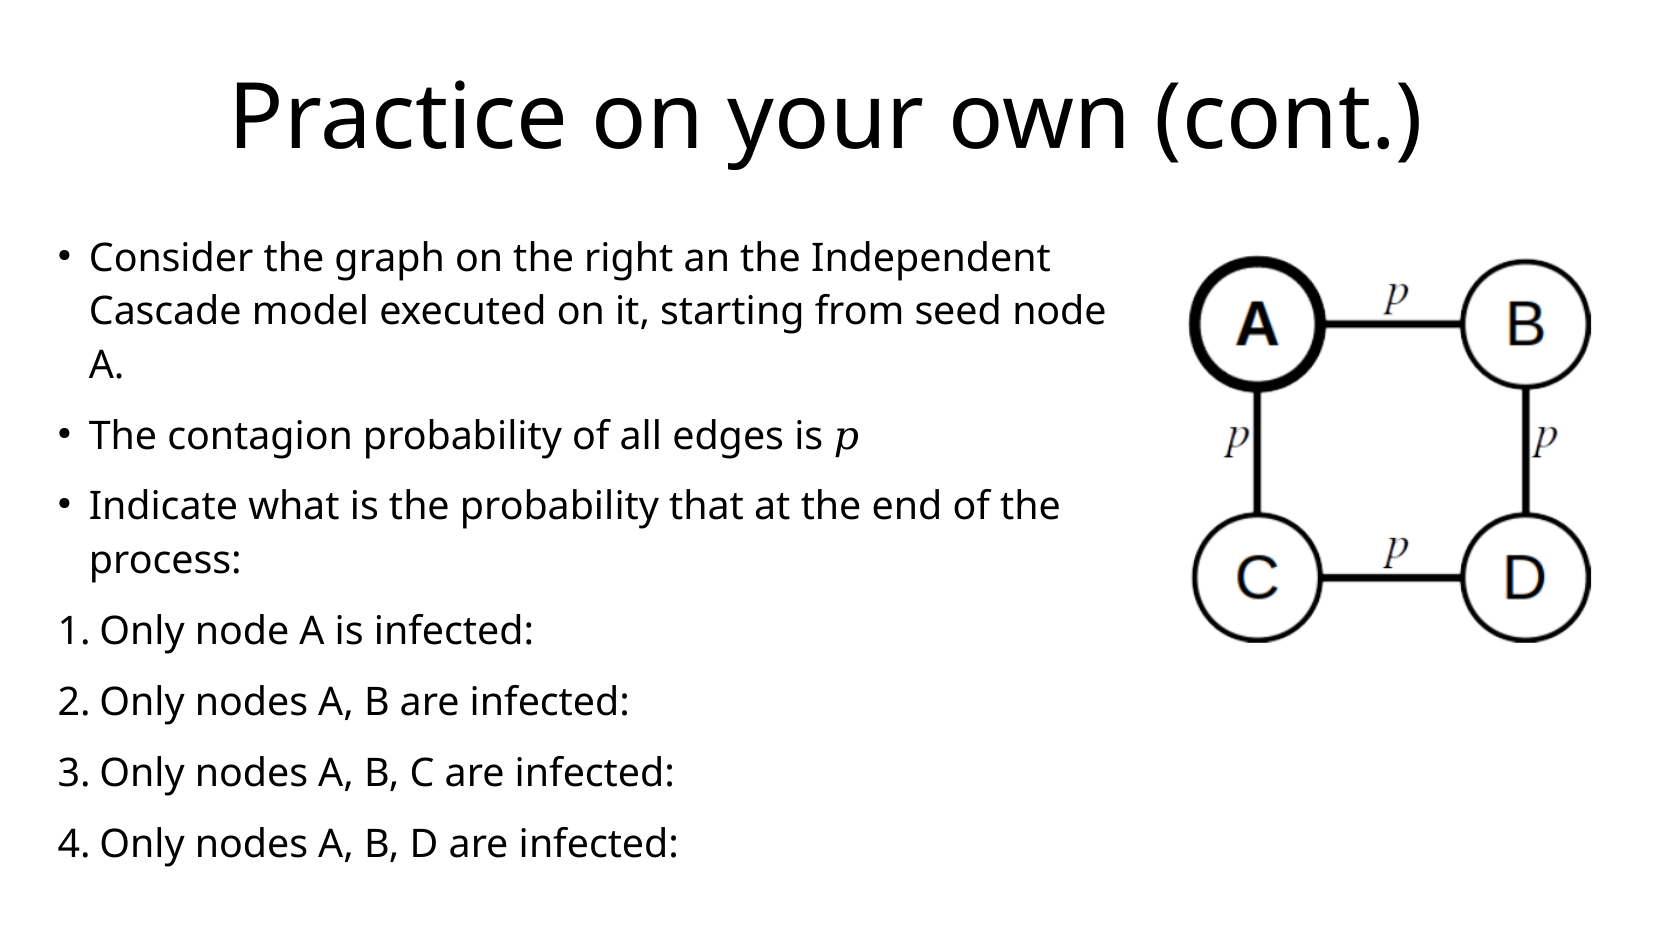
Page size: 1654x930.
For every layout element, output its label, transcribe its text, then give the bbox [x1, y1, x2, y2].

list Consider the graph on the right an the Independent Cascade model executed on it, starting from seed node A. The contagion probability of all edges is p Indicate what is the probability that at the end of the process: Only node A is infected: Only nodes A, B are infected: Only nodes A, B, C are infected: Only nodes A, B, D are infected: [47, 229, 1126, 877]
title Practice on your own (cont.) [82, 1, 1571, 225]
picture [1170, 237, 1620, 667]
